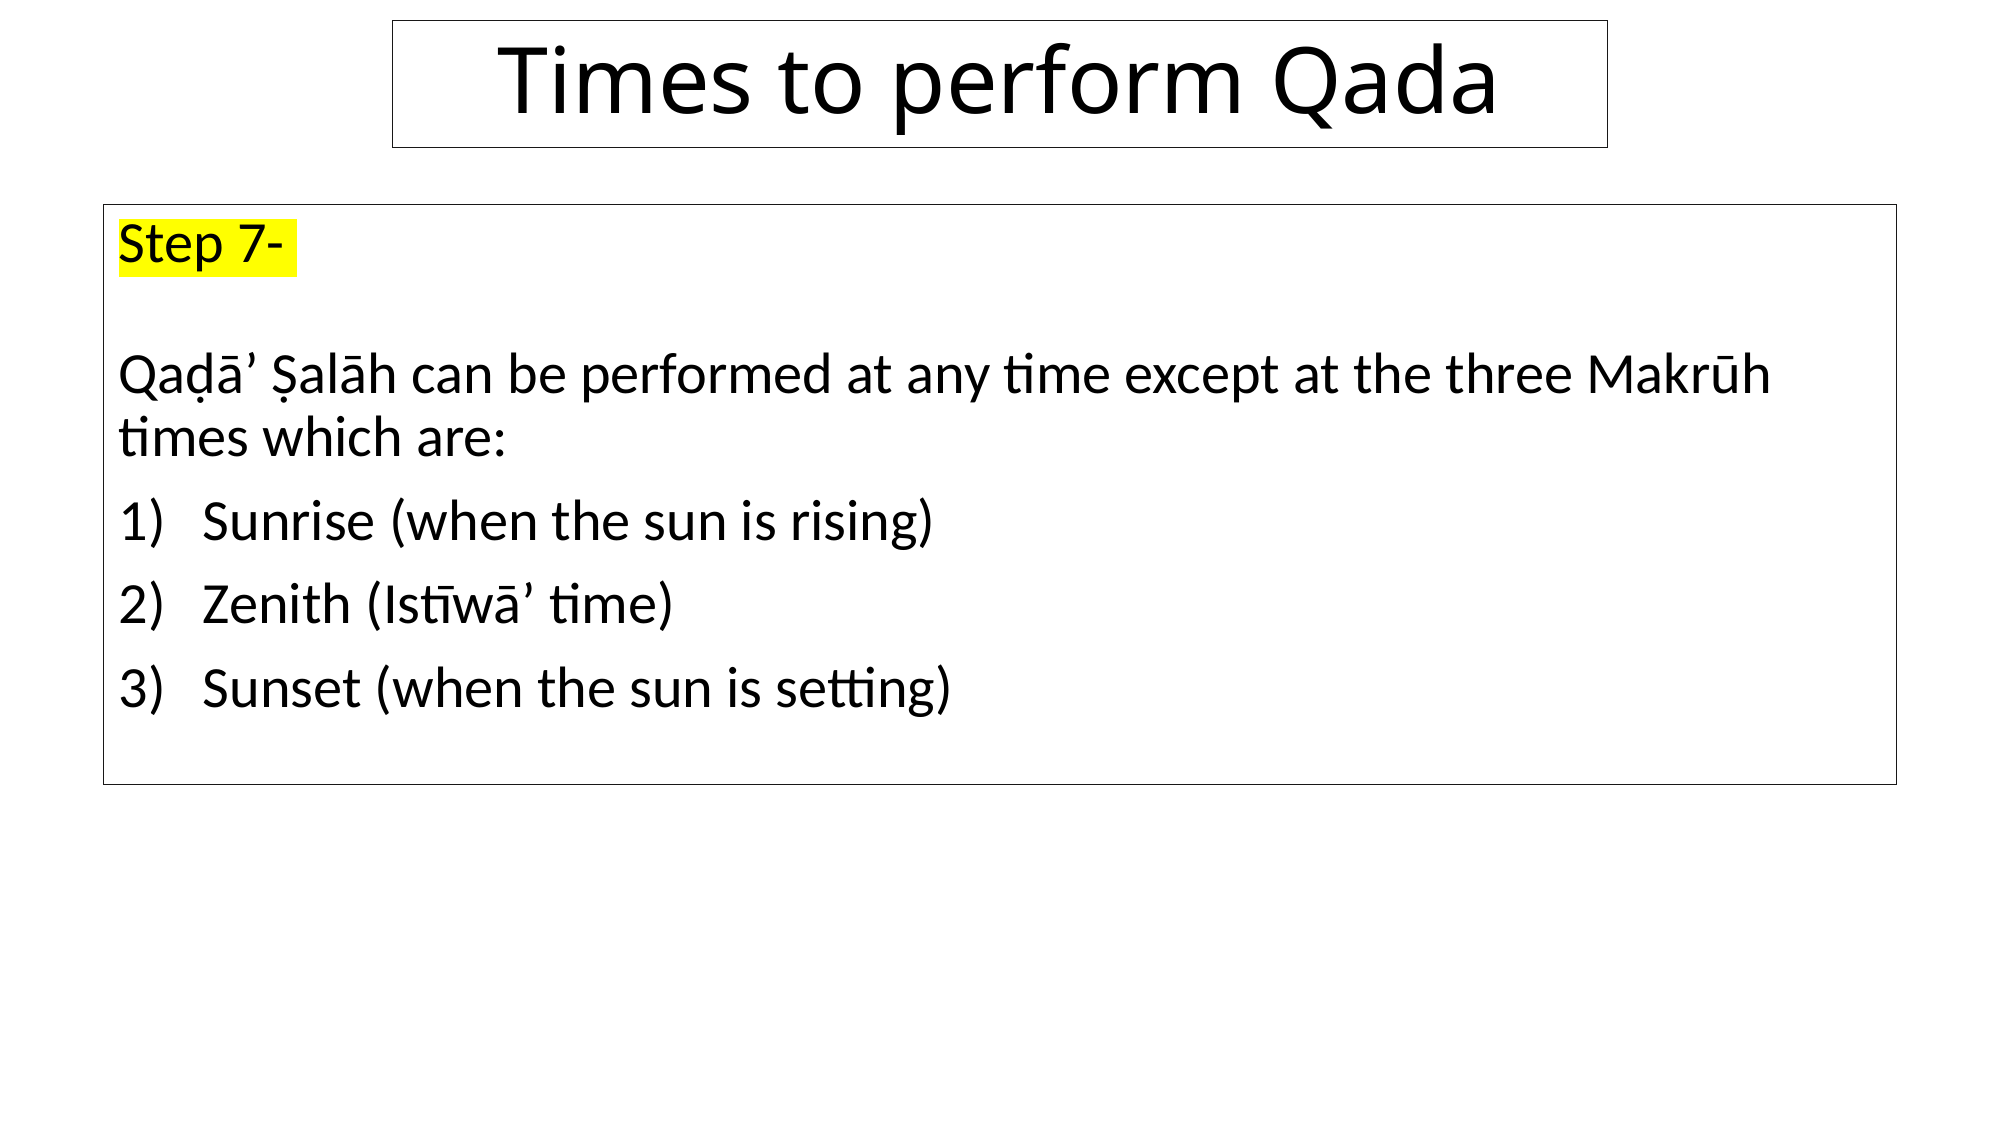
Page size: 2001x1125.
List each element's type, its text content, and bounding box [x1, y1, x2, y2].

title Times to perform Qada [392, 20, 1608, 148]
list Step 7- Qaḍā’ Ṣalāh can be performed at any time except at the three Makrūh times which are: Sunrise (when the sun is rising) Zenith (Istīwā’ time) Sunset (when the sun is setting) [103, 204, 1897, 785]
